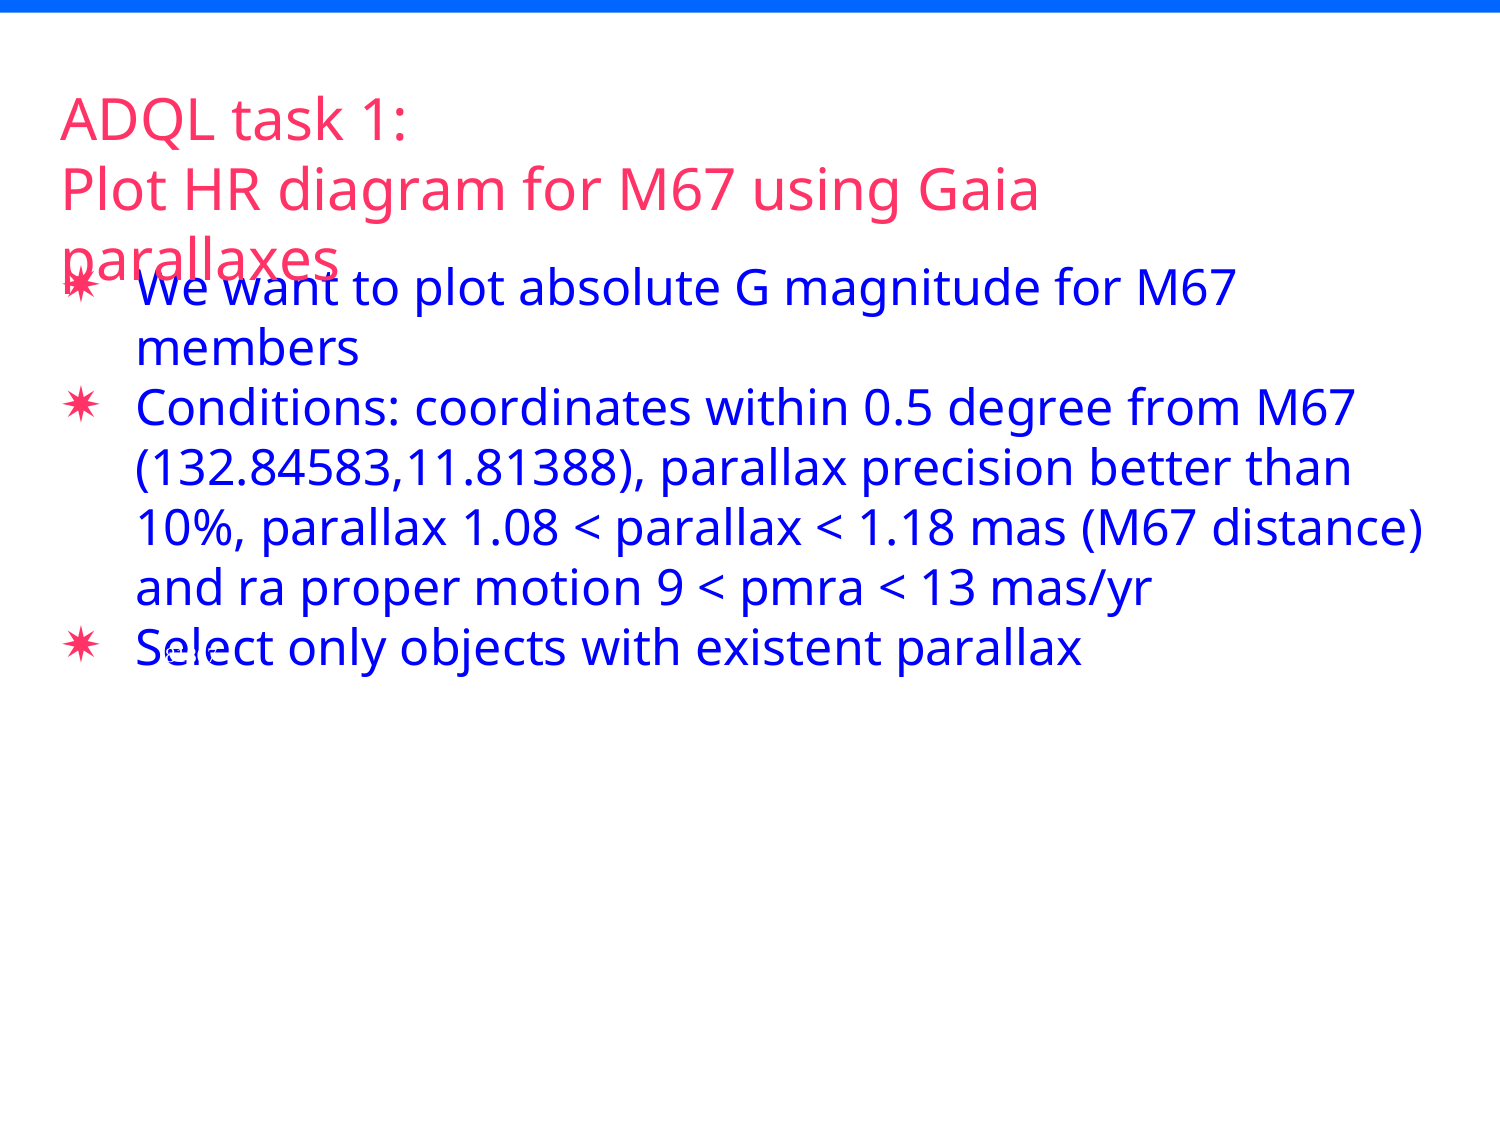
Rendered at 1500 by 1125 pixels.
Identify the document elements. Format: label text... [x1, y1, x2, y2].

text_box We want to plot absolute G magnitude for M67 members Conditions: coordinates within 0.5 degree from M67 (132.84583,11.81388), parallax precision better than 10%, parallax 1.08 < parallax < 1.18 mas (M67 distance) and ra proper motion 9 < pmra < 13 mas/yr Select only objects with existent parallax [45, 187, 1463, 935]
text_box ADQL task 1: Plot HR diagram for M67 using Gaia parallaxes [45, 75, 1313, 300]
text_box 81867 [150, 634, 233, 675]
